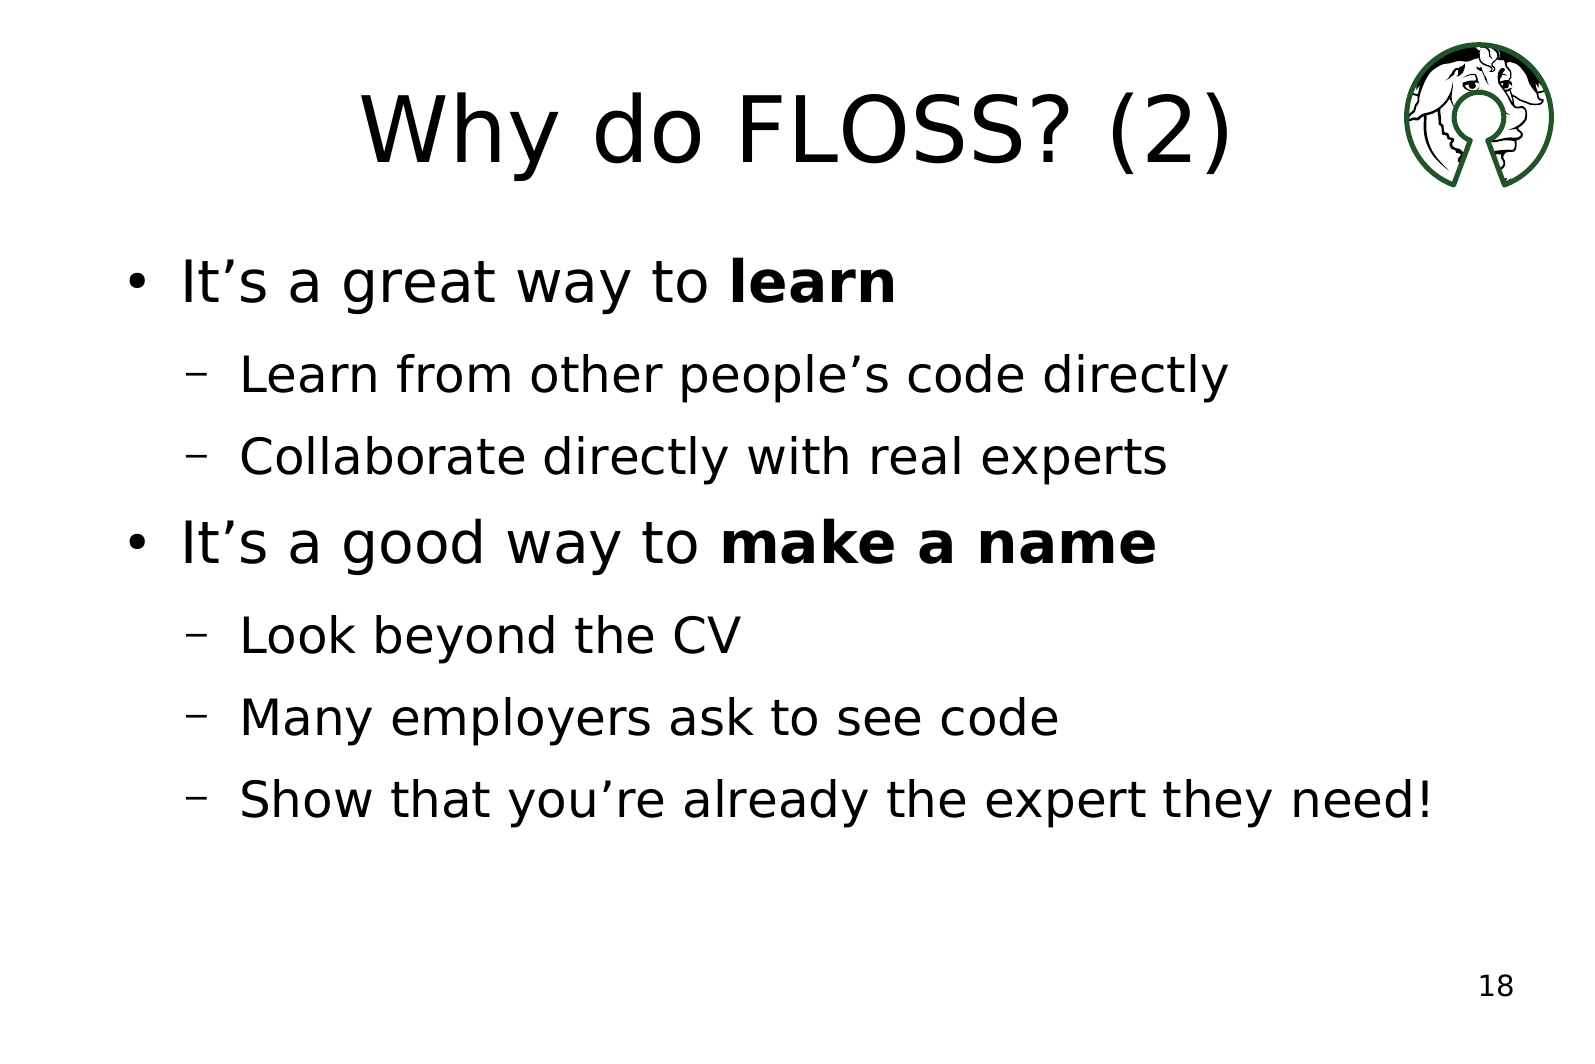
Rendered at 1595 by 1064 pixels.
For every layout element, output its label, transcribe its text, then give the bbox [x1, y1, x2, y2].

title Why do FLOSS? (2) [79, 42, 1515, 220]
list It’s a great way to learn Learn from other people’s code directly Collaborate directly with real experts It’s a good way to make a name Look beyond the CV Many employers ask to see code Show that you’re already the expert they need! [79, 248, 1515, 951]
